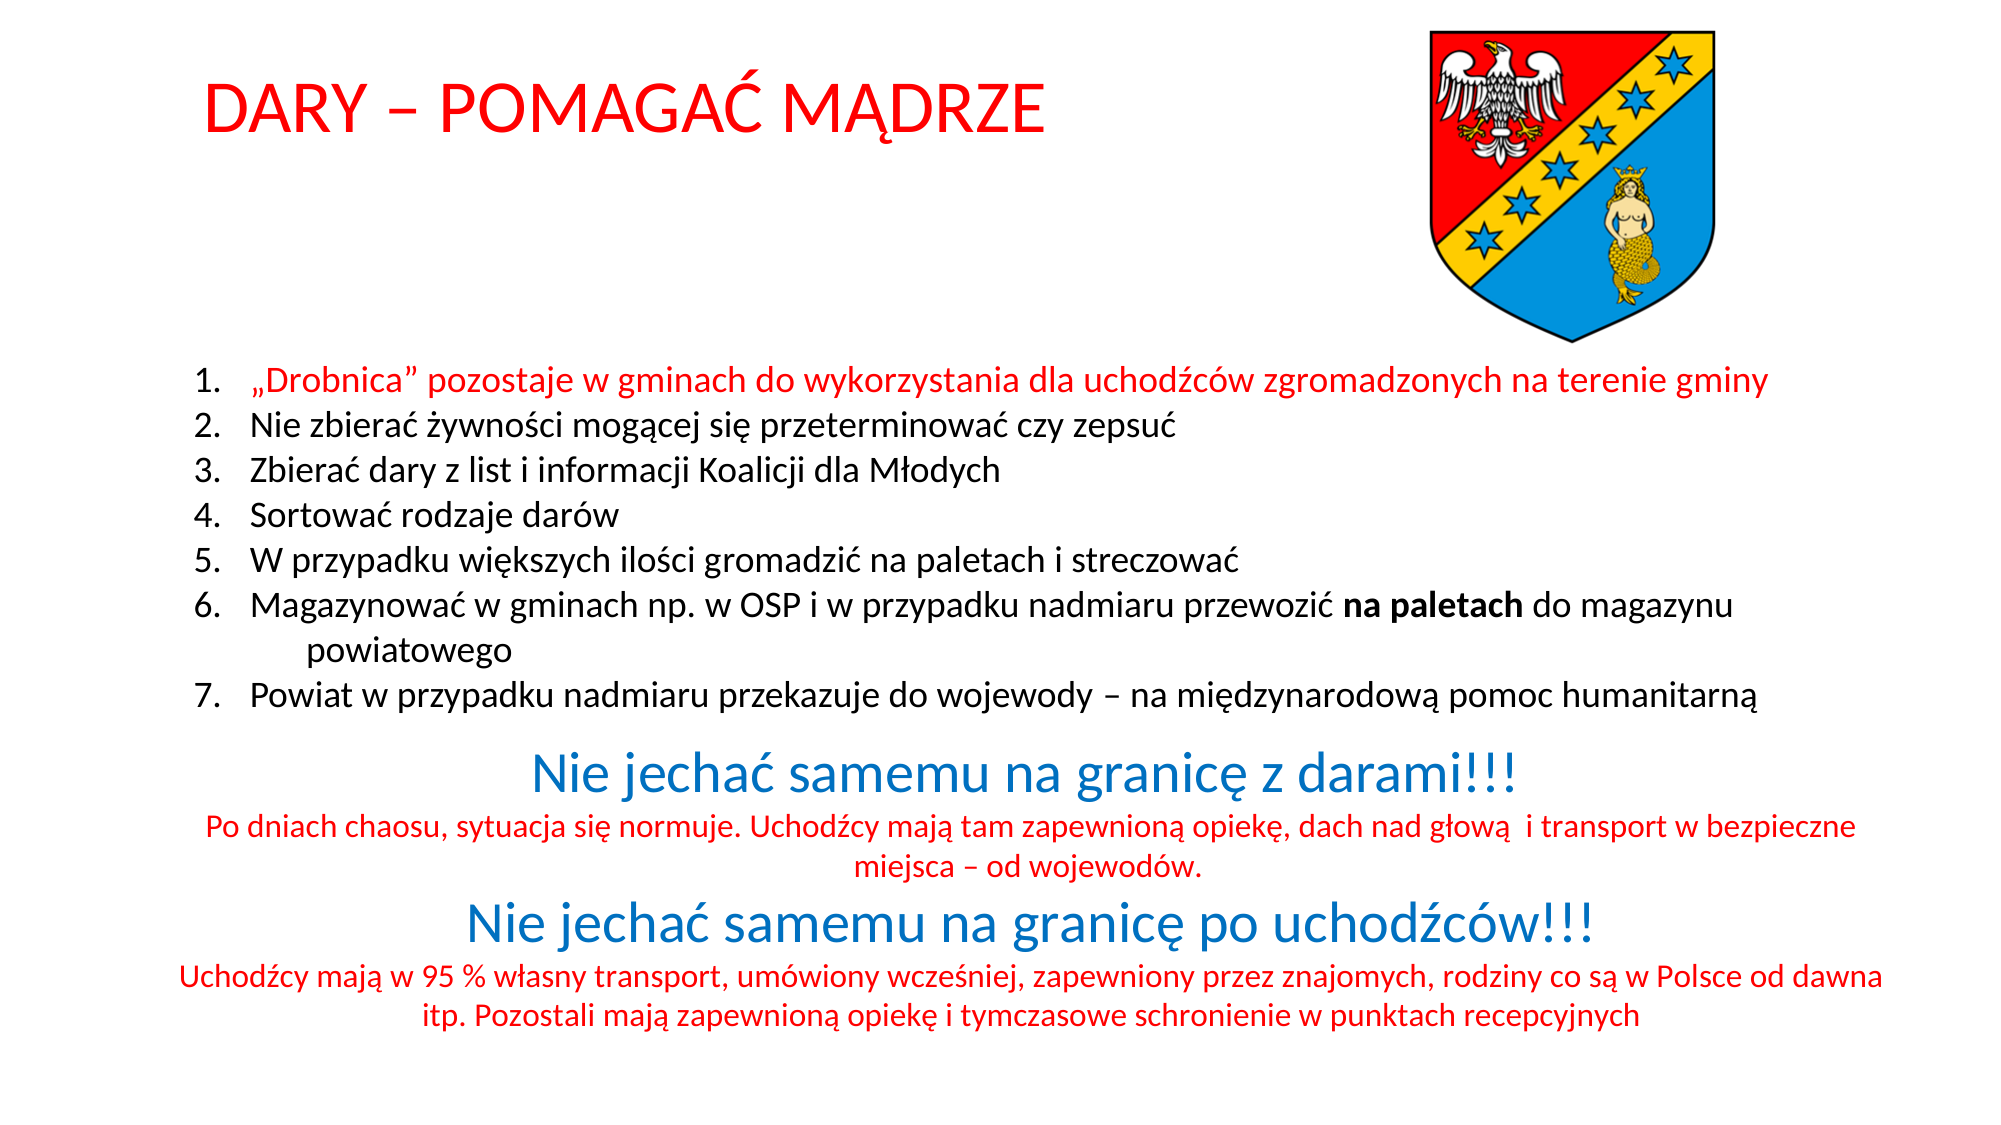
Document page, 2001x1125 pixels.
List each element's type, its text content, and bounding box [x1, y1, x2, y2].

picture [1425, 26, 1720, 348]
text_box „Drobnica” pozostaje w gminach do wykorzystania dla uchodźców zgromadzonych na terenie gminy Nie zbierać żywności mogącej się przeterminować czy zepsuć Zbierać dary z list i informacji Koalicji dla Młodych Sortować rodzaje darów W przypadku większych ilości gromadzić na paletach i streczować Magazynować w gminach np. w OSP i w przypadku nadmiaru przewozić na paletach do magazynu powiatowego Powiat w przypadku nadmiaru przekazuje do wojewody – na międzynarodową pomoc humanitarną [178, 347, 1850, 726]
text_box Nie jechać samemu na granicę z darami!!! Po dniach chaosu, sytuacja się normuje. Uchodźcy mają tam zapewnioną opiekę, dach nad głową i transport w bezpieczne miejsca – od wojewodów. Nie jechać samemu na granicę po uchodźców!!! Uchodźcy mają w 95 % własny transport, umówiony wcześniej, zapewniony przez znajomych, rodziny co są w Polsce od dawna itp. Pozostali mają zapewnioną opiekę i tymczasowe schronienie w punktach recepcyjnych [148, 726, 1916, 1045]
text_box DARY – POMAGAĆ MĄDRZE [137, 49, 1114, 156]
